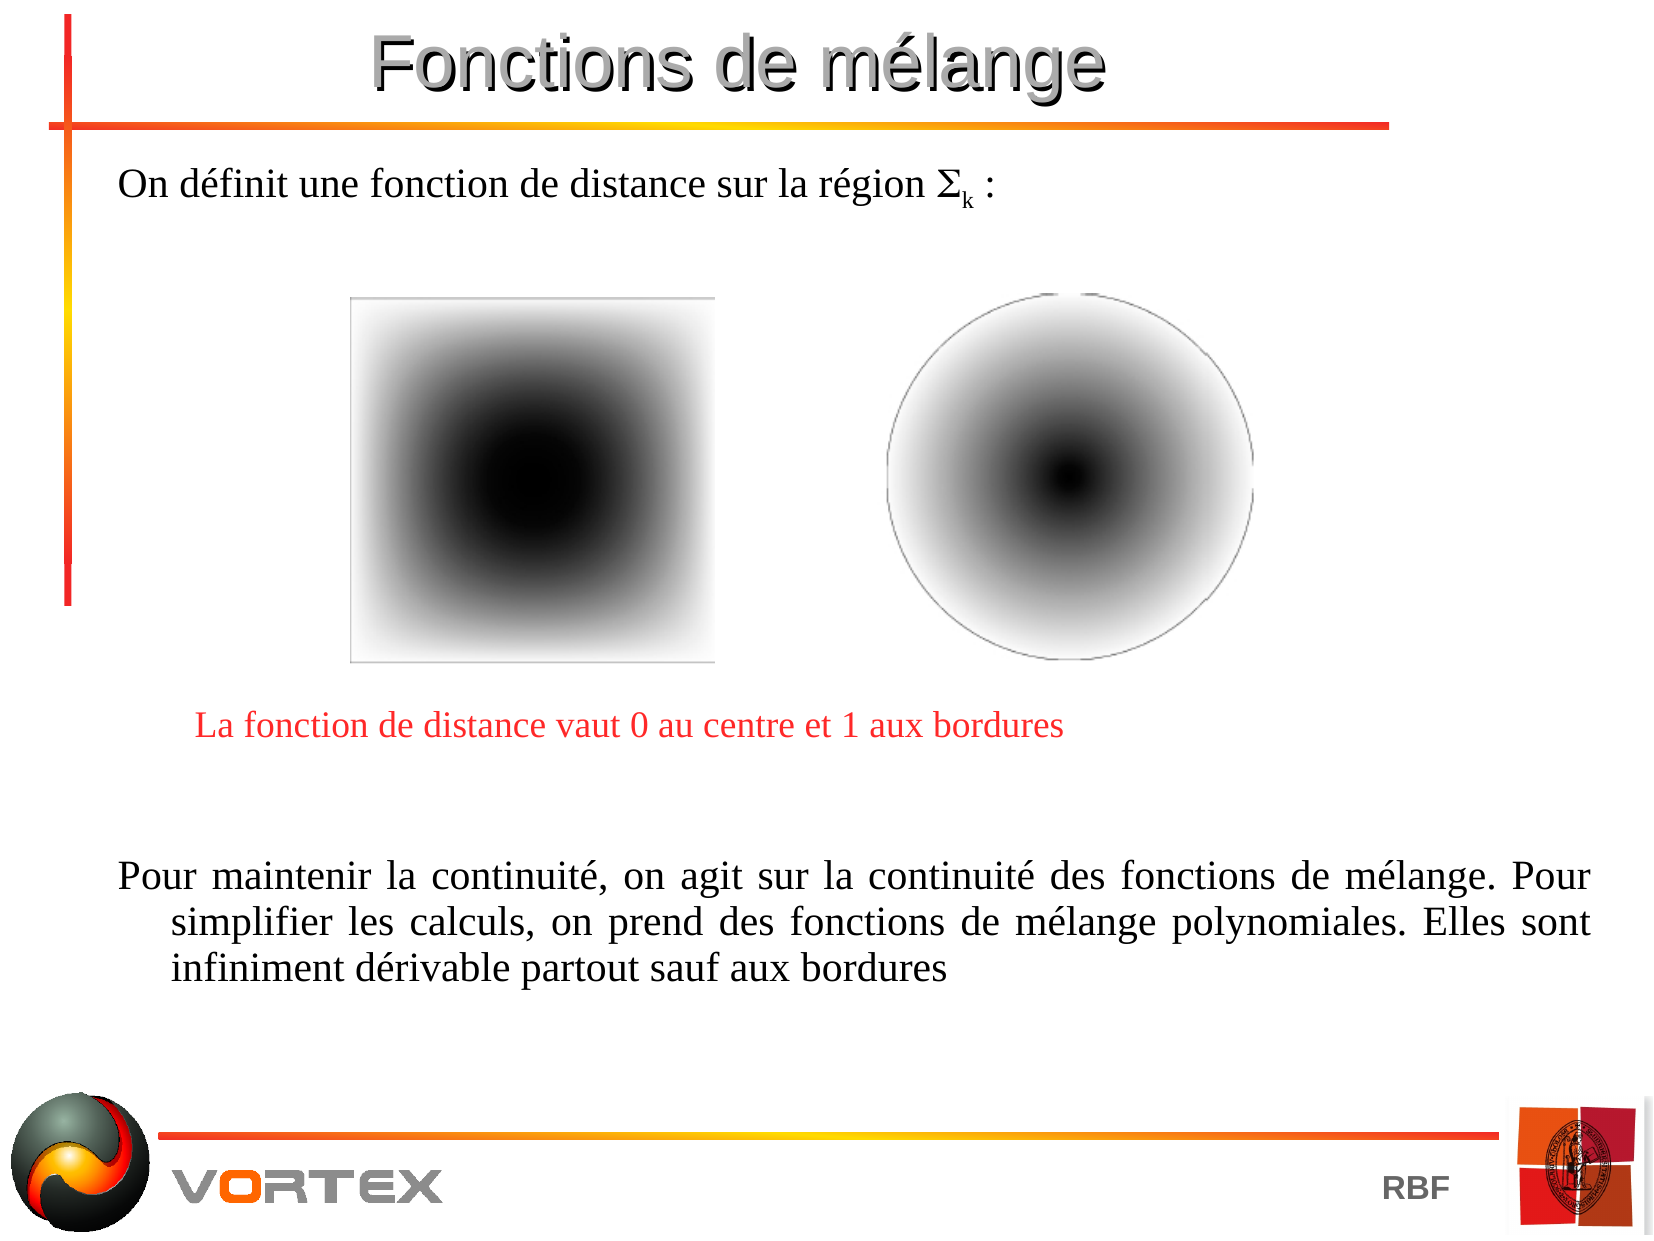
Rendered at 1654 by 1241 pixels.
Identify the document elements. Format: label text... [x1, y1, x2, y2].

picture [1505, 1096, 1653, 1235]
picture [350, 297, 715, 665]
picture [11, 1092, 443, 1232]
title Fonctions de mélange [82, 4, 1392, 120]
picture [876, 293, 1257, 662]
list On définit une fonction de distance sur la région k : La fonction de distance vaut 0 au centre et 1 aux bordures Pour maintenir la continuité, on agit sur la continuité des fonctions de mélange. Pour simplifier les calculs, on prend des fonctions de mélange polynomiales. Elles sont infiniment dérivable partout sauf aux bordures [100, 160, 1593, 1103]
